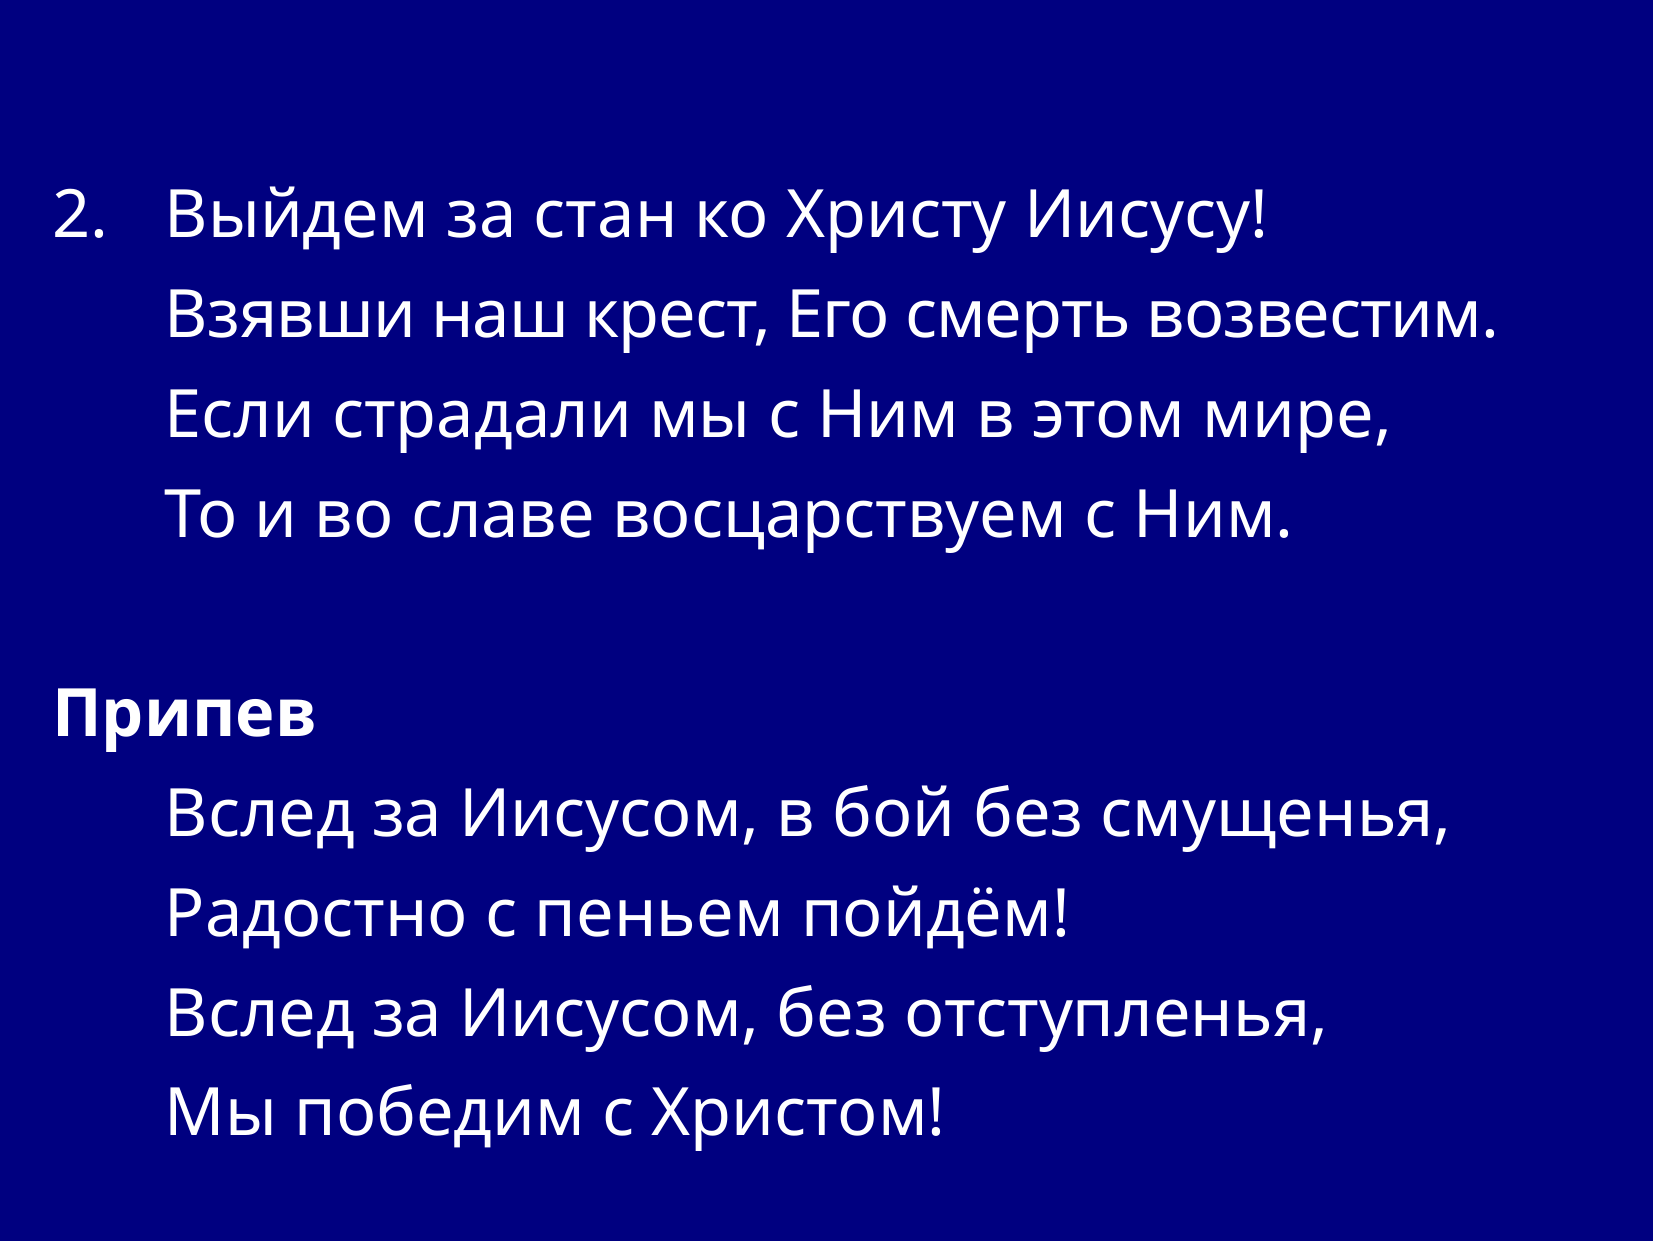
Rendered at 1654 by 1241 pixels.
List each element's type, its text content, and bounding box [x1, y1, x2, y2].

text_box 2. Выйдем за стан ко Христу Иисусу! Взявши наш крест, Его смерть возвестим. Если страдали мы с Ним в этом мире, То и во славе восцарствуем с Ним. Припев Вслед за Иисусом, в бой без смущенья, Радостно с пеньем пойдём! Вслед за Иисусом, без отступленья, Мы победим с Христом! [37, 150, 1653, 1163]
